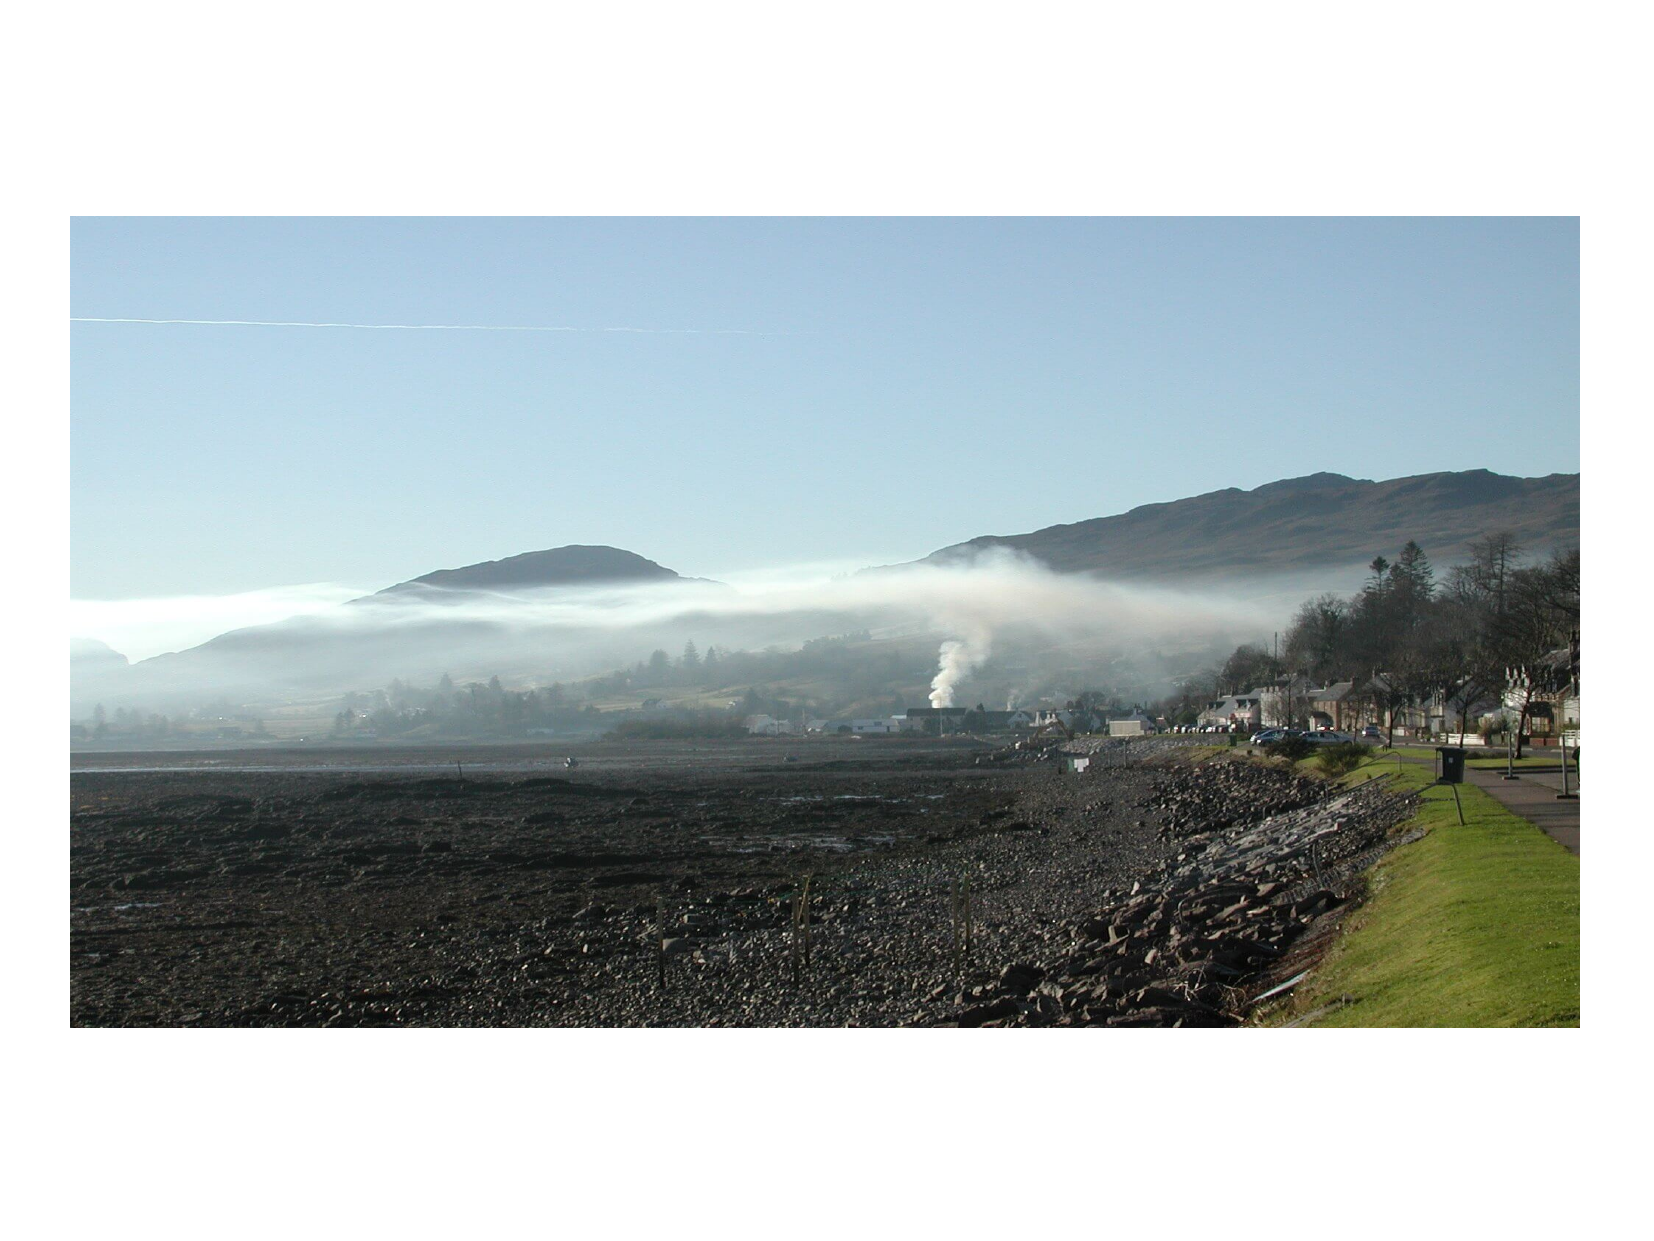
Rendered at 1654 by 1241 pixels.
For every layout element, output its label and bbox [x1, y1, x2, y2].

picture [70, 216, 1580, 1028]
